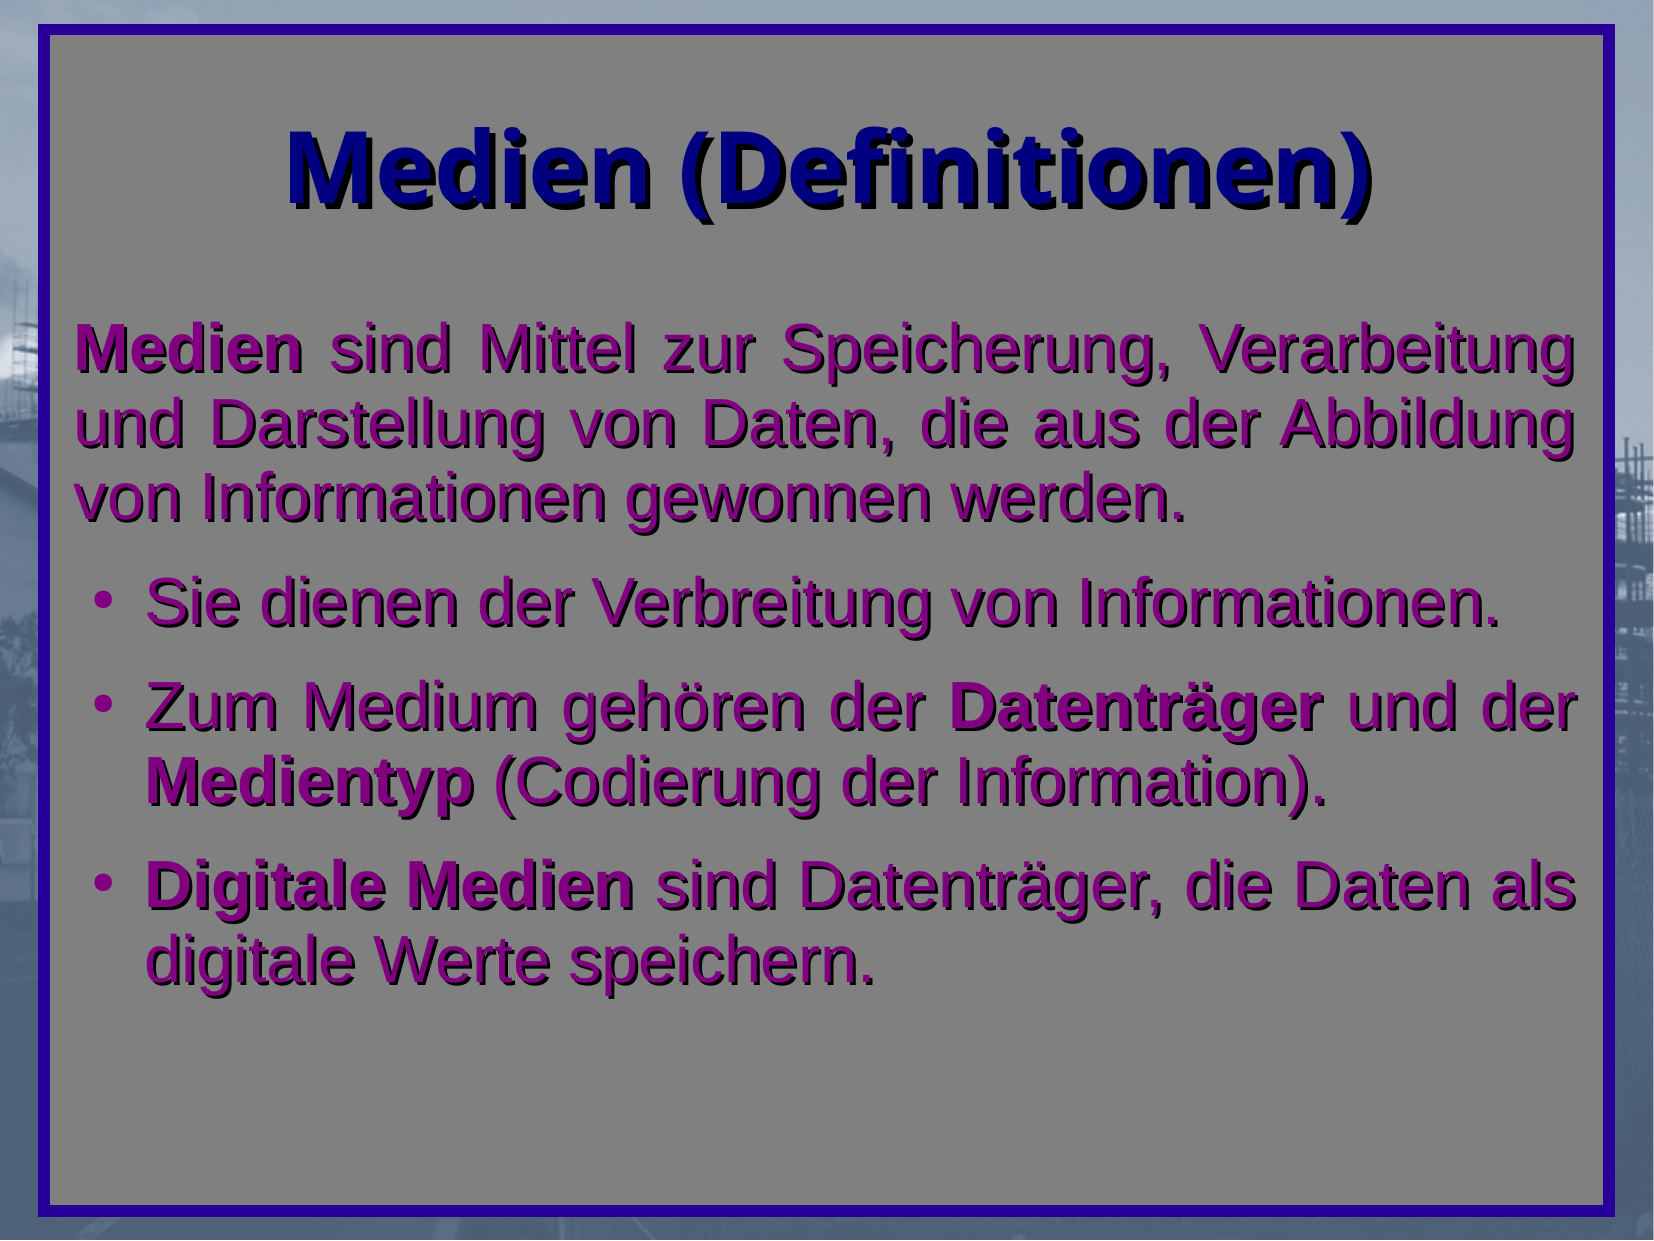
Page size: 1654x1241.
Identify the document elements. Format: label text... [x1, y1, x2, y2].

list Medien sind Mittel zur Speicherung, Verarbeitung und Darstellung von Daten, die aus der Abbildung von Informationen gewonnen werden. Sie dienen der Verbreitung von Informationen. Zum Medium gehören der Datenträger und der Medientyp (Codierung der Information). Digitale Medien sind Datenträger, die Daten als digitale Werte speichern. [73, 310, 1577, 1167]
picture [0, 0, 1654, 1240]
title Medien (Definitionen) [82, 49, 1571, 281]
